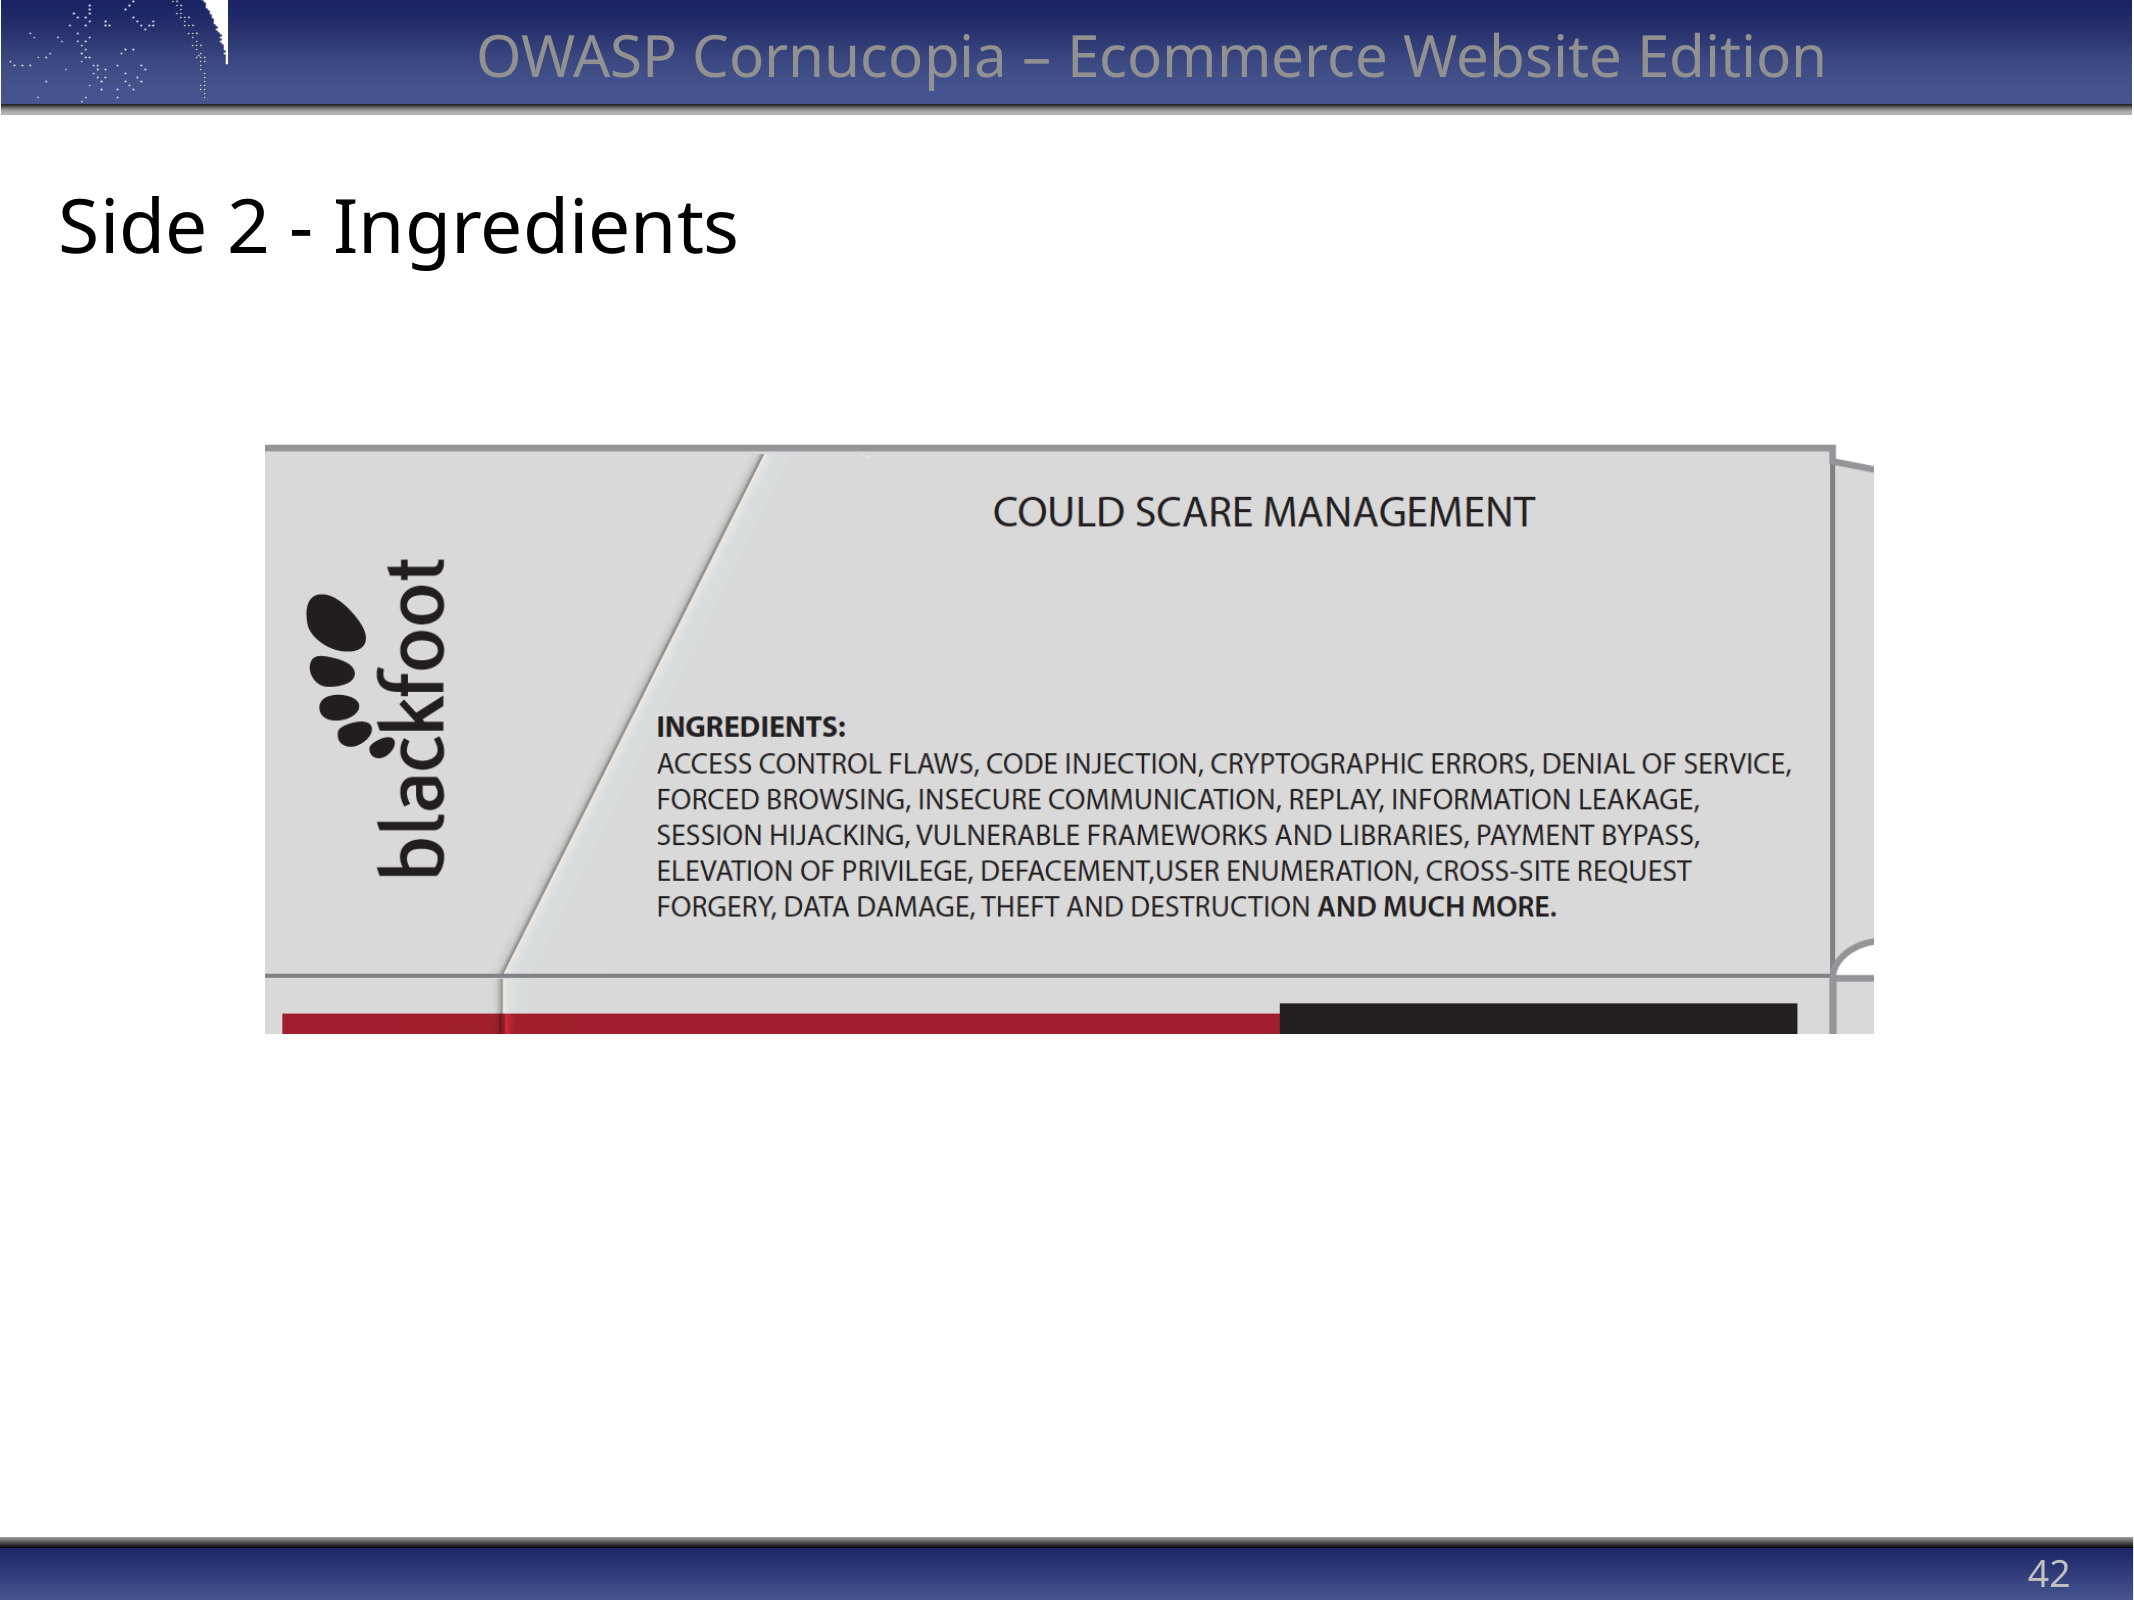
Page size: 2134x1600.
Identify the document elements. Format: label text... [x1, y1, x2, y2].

picture [265, 408, 1874, 1034]
title Side 2 - Ingredients [58, 124, 2126, 325]
